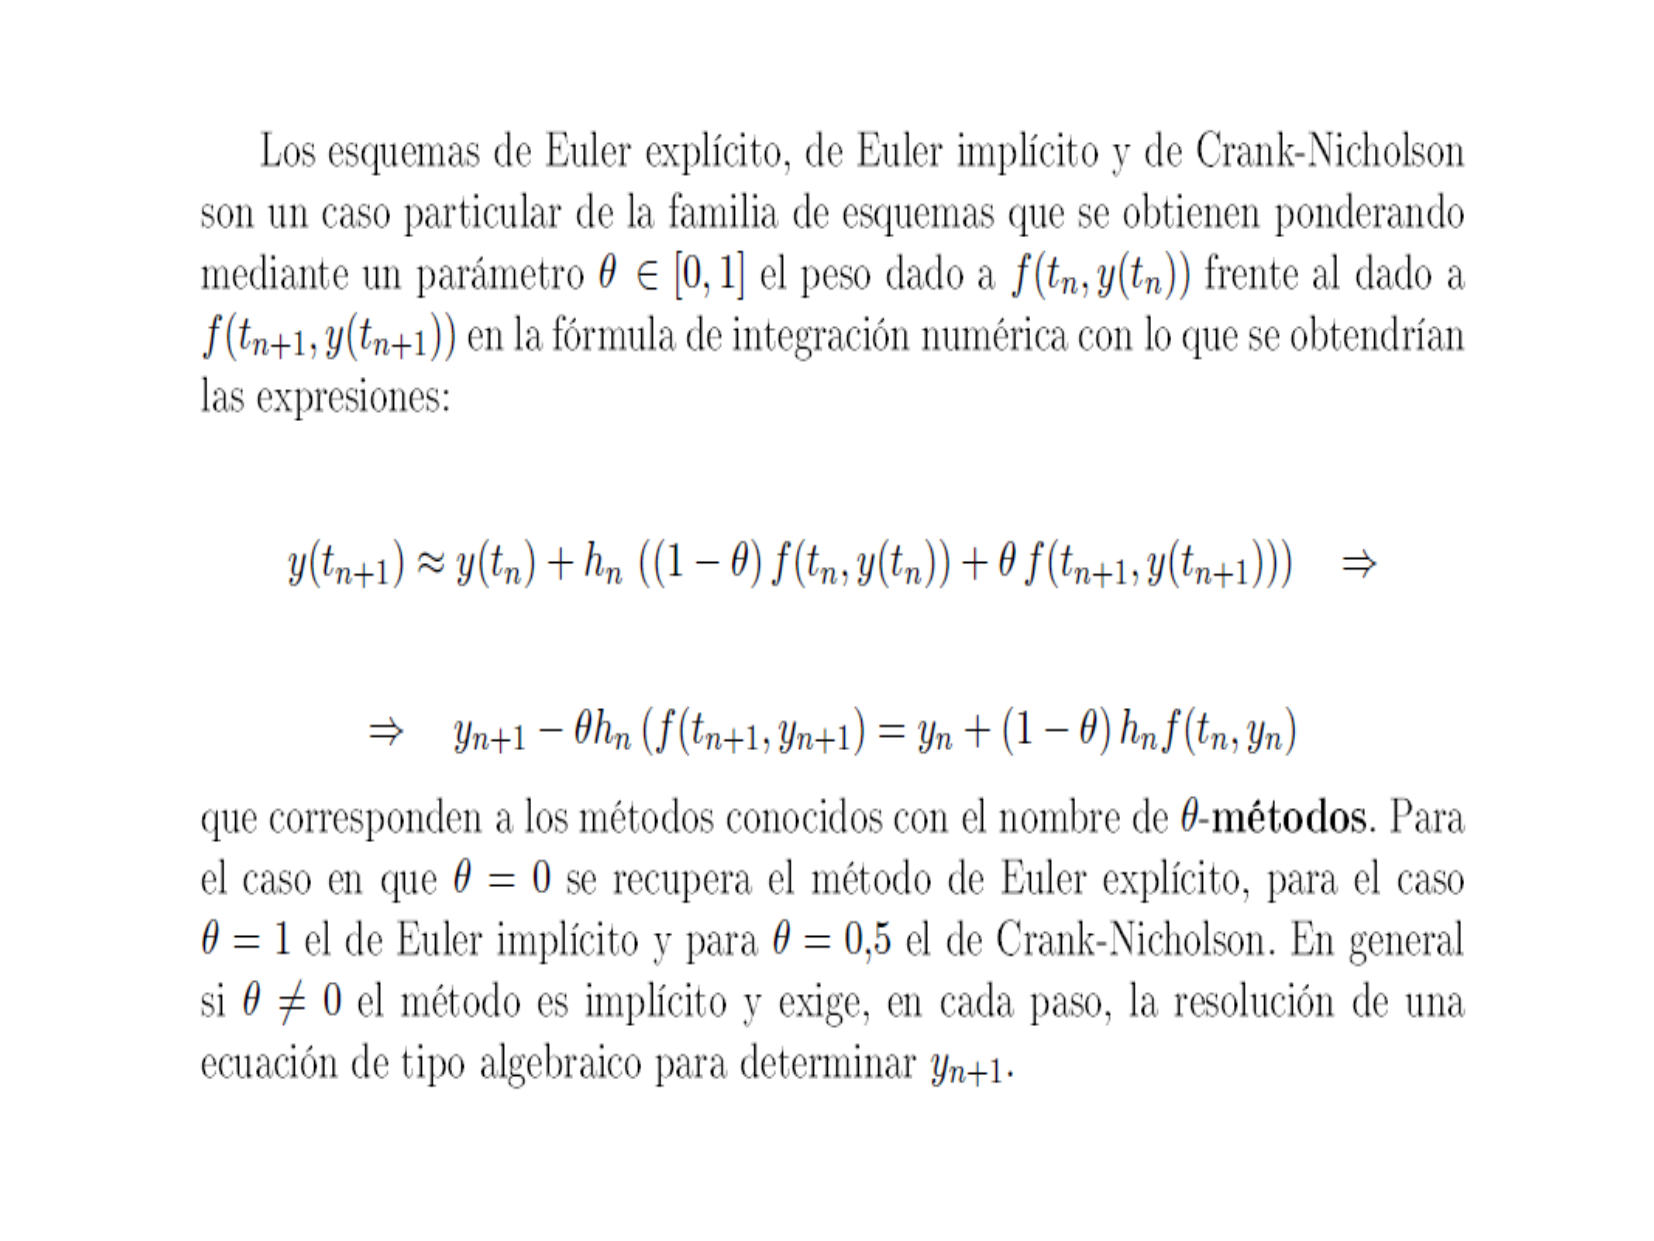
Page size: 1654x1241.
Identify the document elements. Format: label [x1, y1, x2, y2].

picture [94, 94, 1560, 1123]
